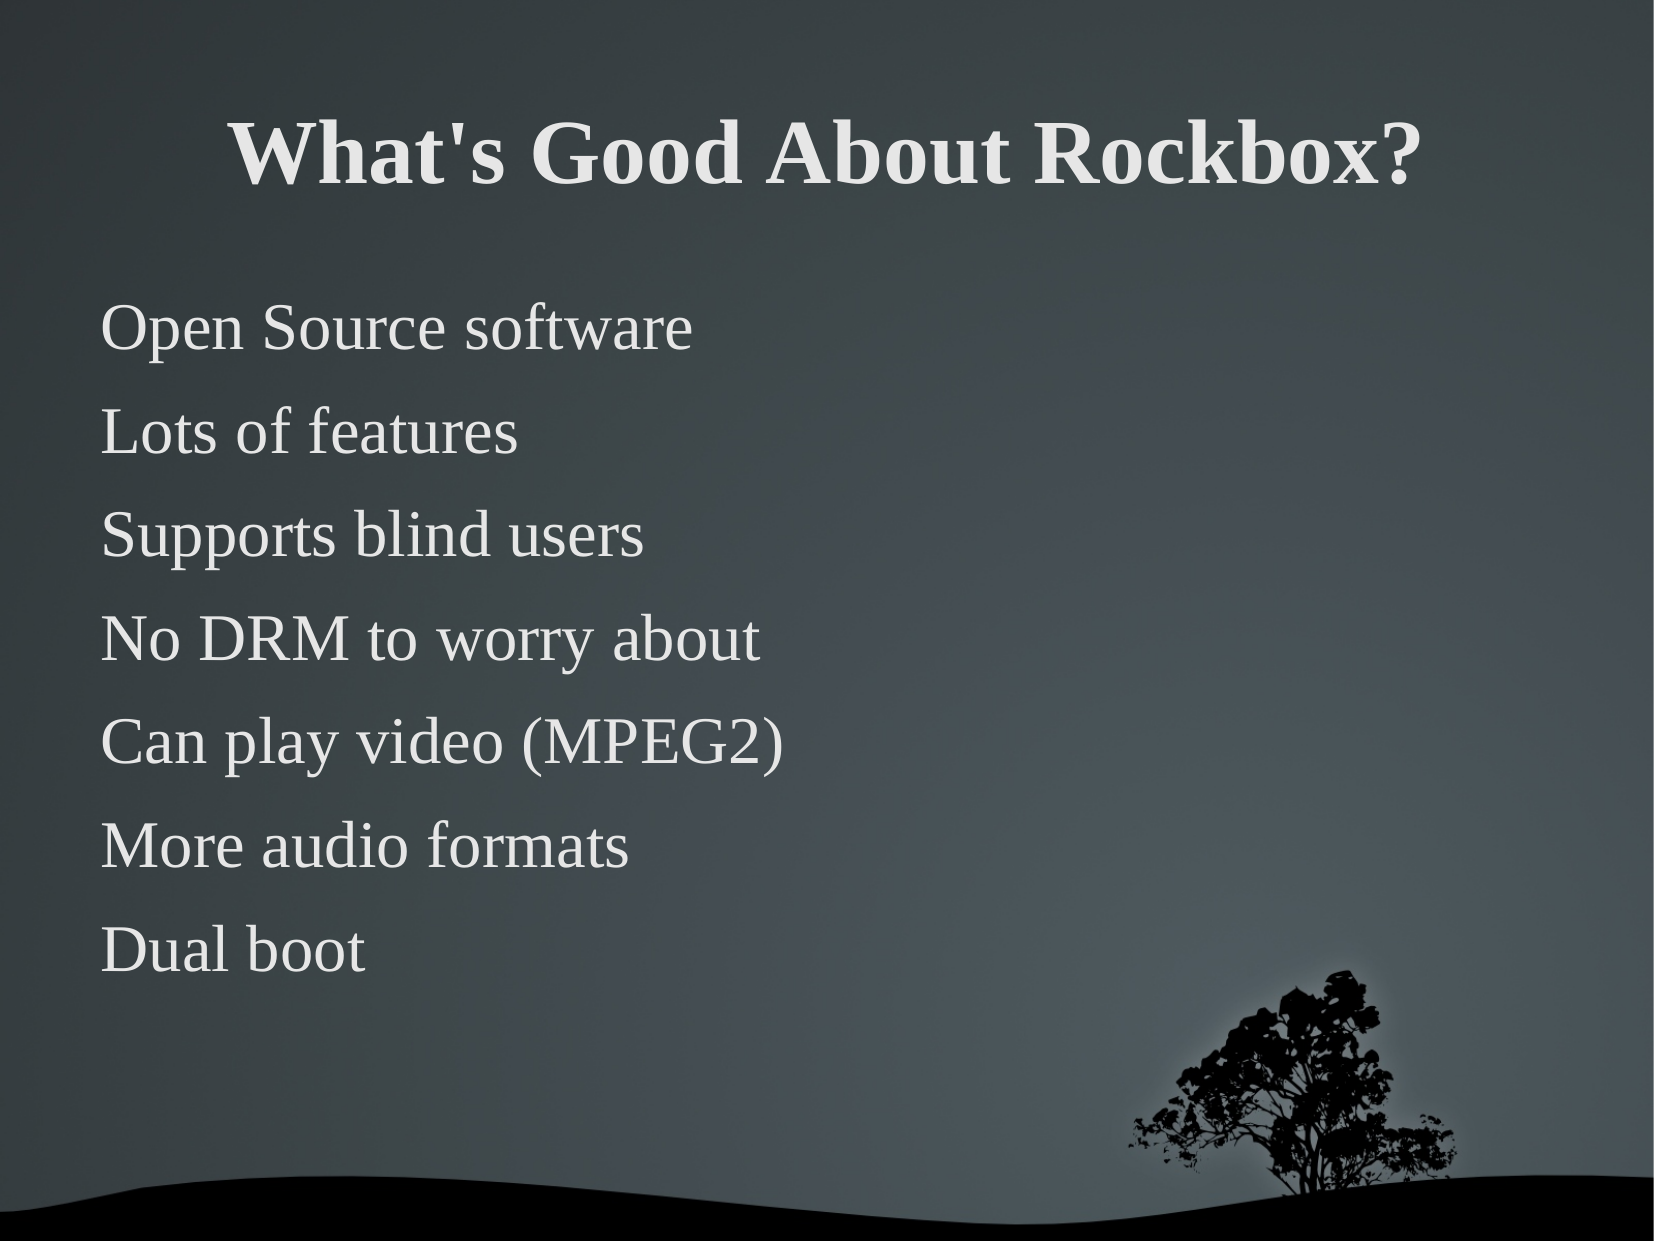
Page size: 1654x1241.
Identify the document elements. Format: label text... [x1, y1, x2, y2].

title What's Good About Rockbox? [82, 49, 1571, 257]
list Open Source software Lots of features Supports blind users No DRM to worry about Can play video (MPEG2) More audio formats Dual boot [82, 290, 1571, 1116]
picture [0, 0, 1654, 1241]
